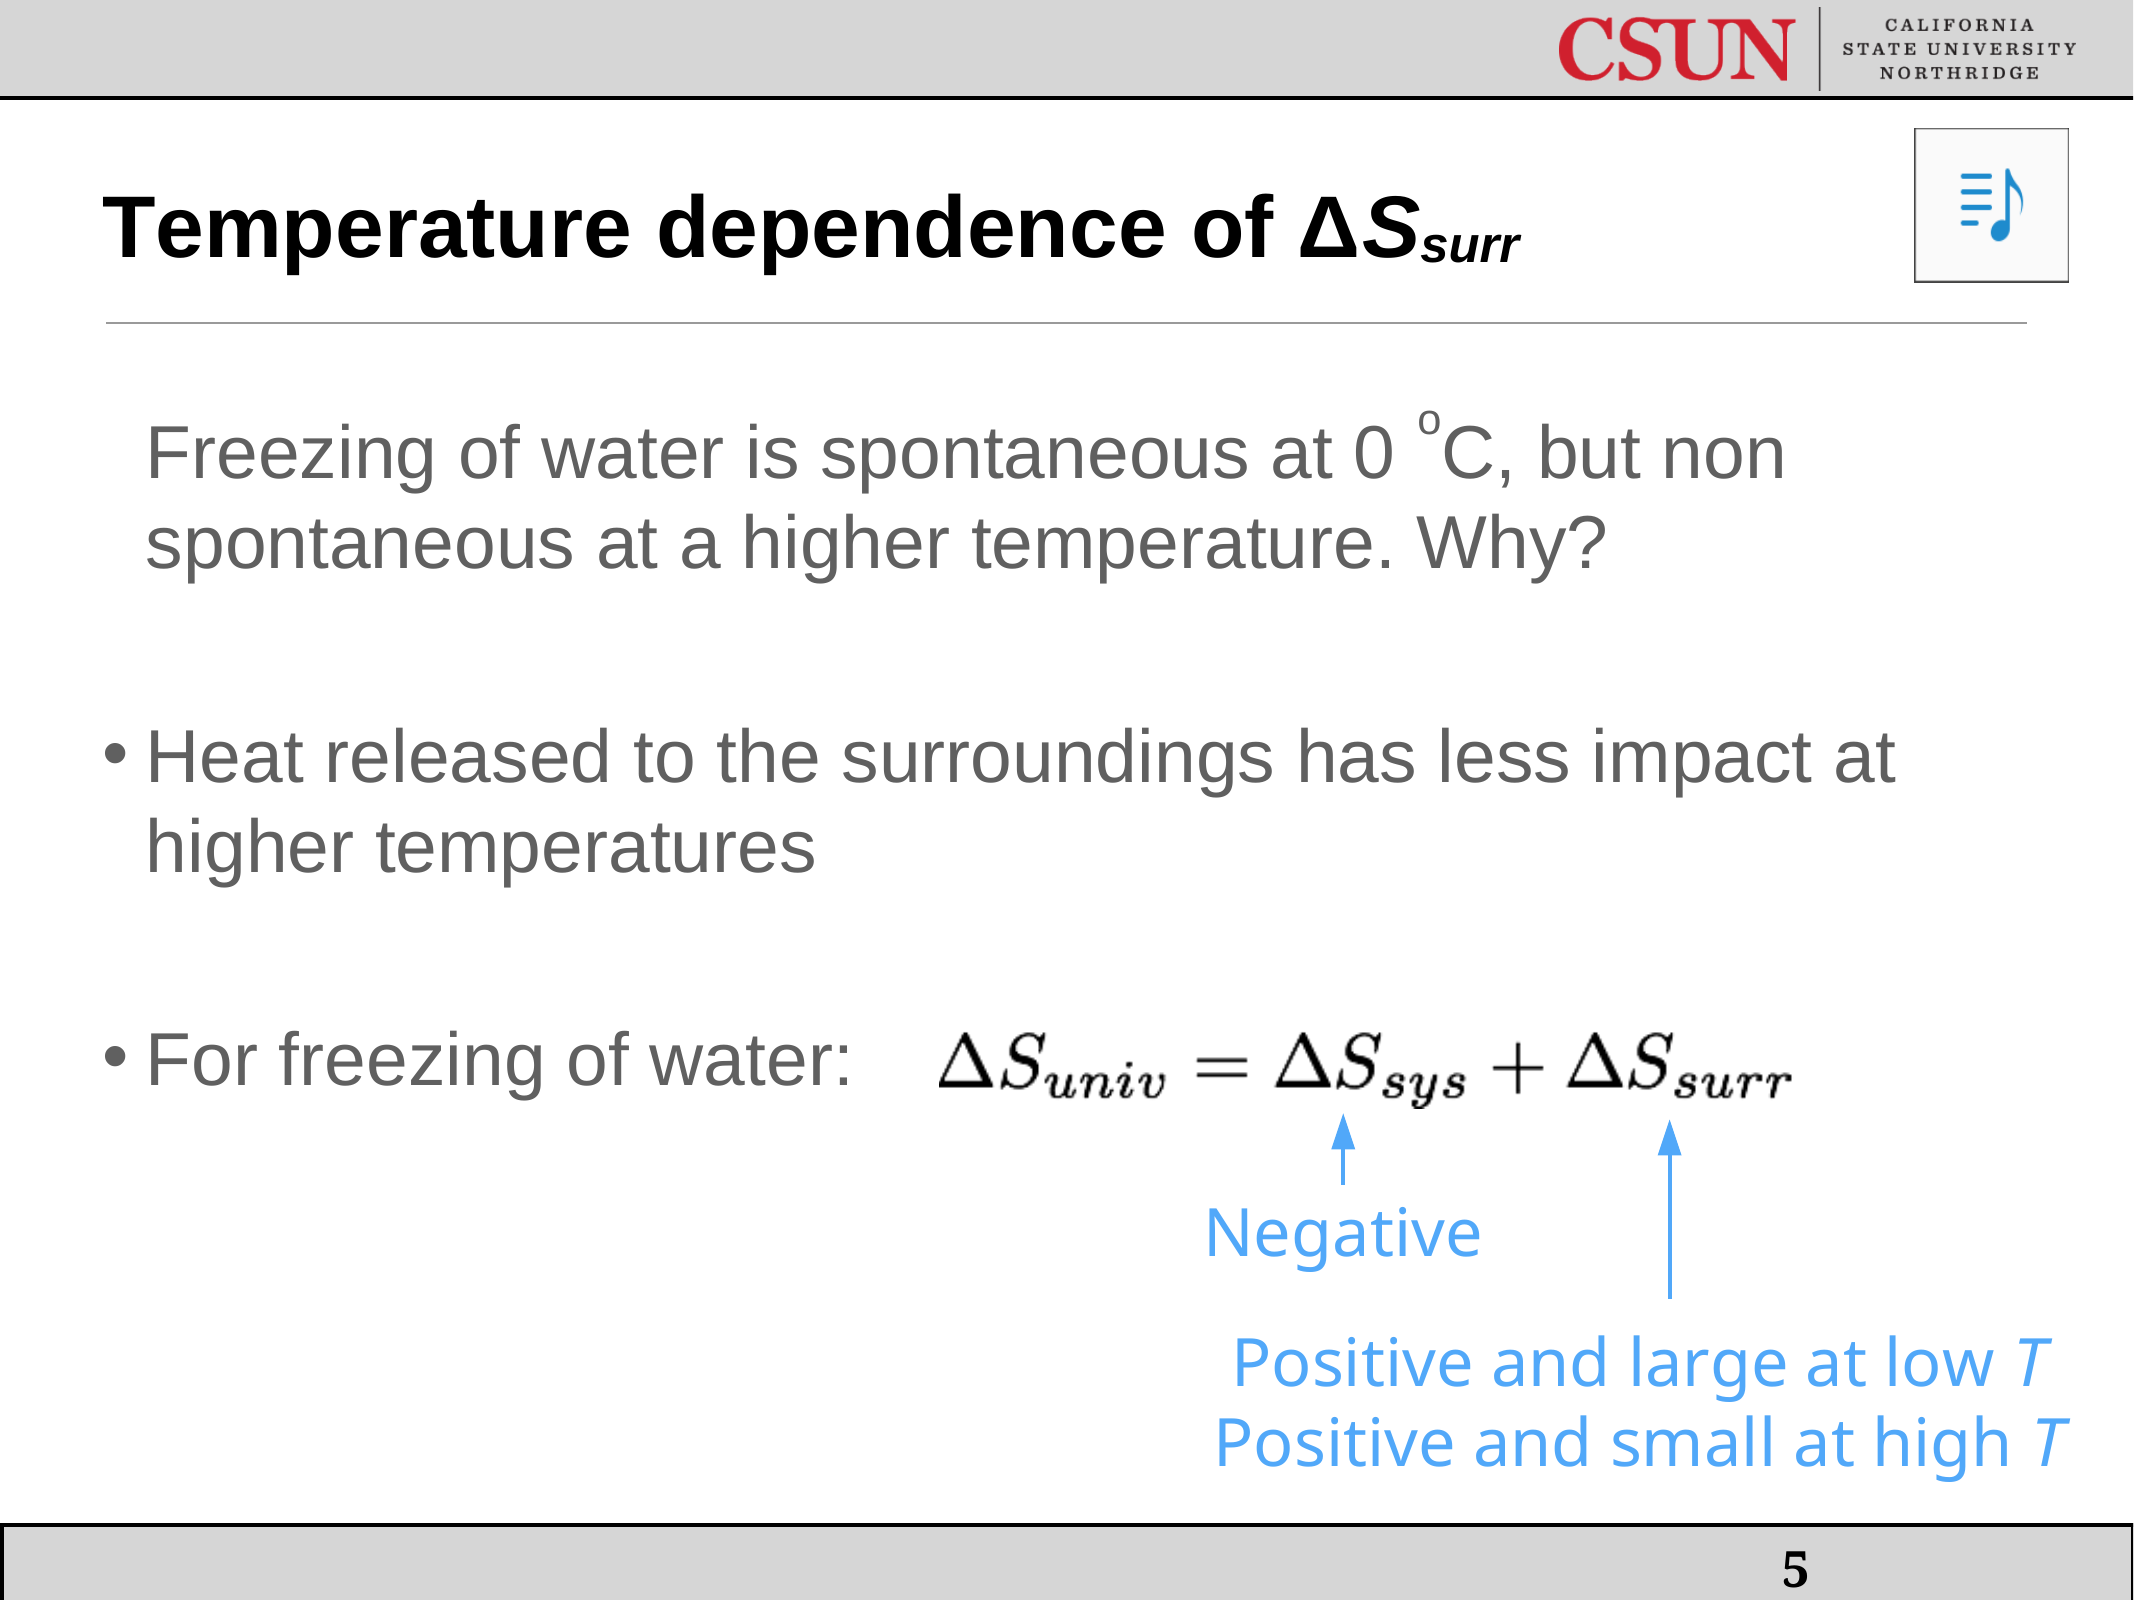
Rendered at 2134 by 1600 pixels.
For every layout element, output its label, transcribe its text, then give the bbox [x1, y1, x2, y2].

text_box [1913, 126, 2071, 284]
picture [939, 1031, 1794, 1109]
picture [1559, 7, 2076, 91]
title Temperature dependence of ΔSsurr [93, 104, 2040, 284]
list Freezing of water is spontaneous at 0 oC, but non spontaneous at a higher temperature. Why? Heat released to the surroundings has less impact at higher temperatures For freezing of water: [93, 382, 2040, 1267]
text_box Negative [1194, 1181, 1492, 1278]
text_box Positive and large at low T Positive and small at high T [1204, 1311, 2074, 1488]
